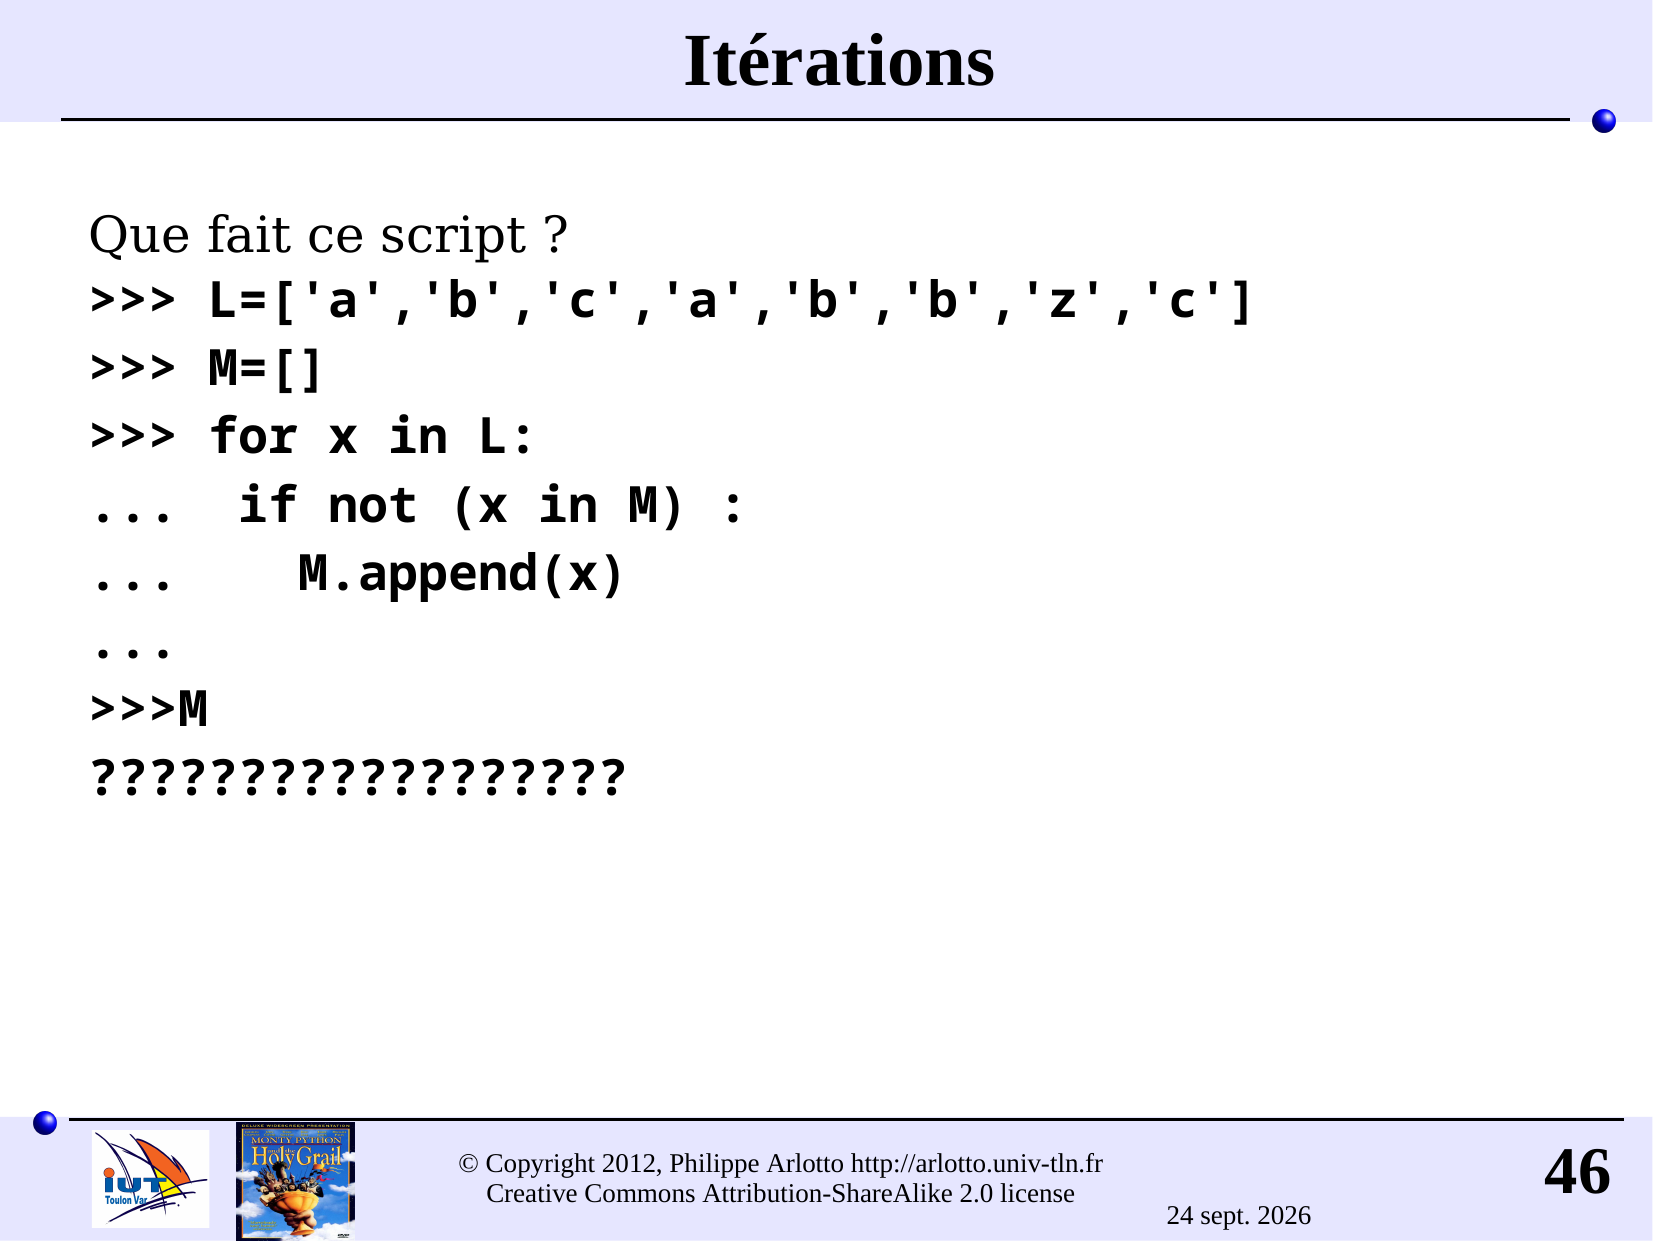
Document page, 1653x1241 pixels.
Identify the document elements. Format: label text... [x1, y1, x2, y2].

title Itérations [95, 14, 1585, 107]
picture [236, 1122, 355, 1241]
text_box Que fait ce script ? >>> L=['a','b','c','a','b','b','z','c'] >>> M=[] >>> for x in L: ... if not (x in M) : ... M.append(x) ... >>>M ?????????????????? [88, 205, 1259, 809]
